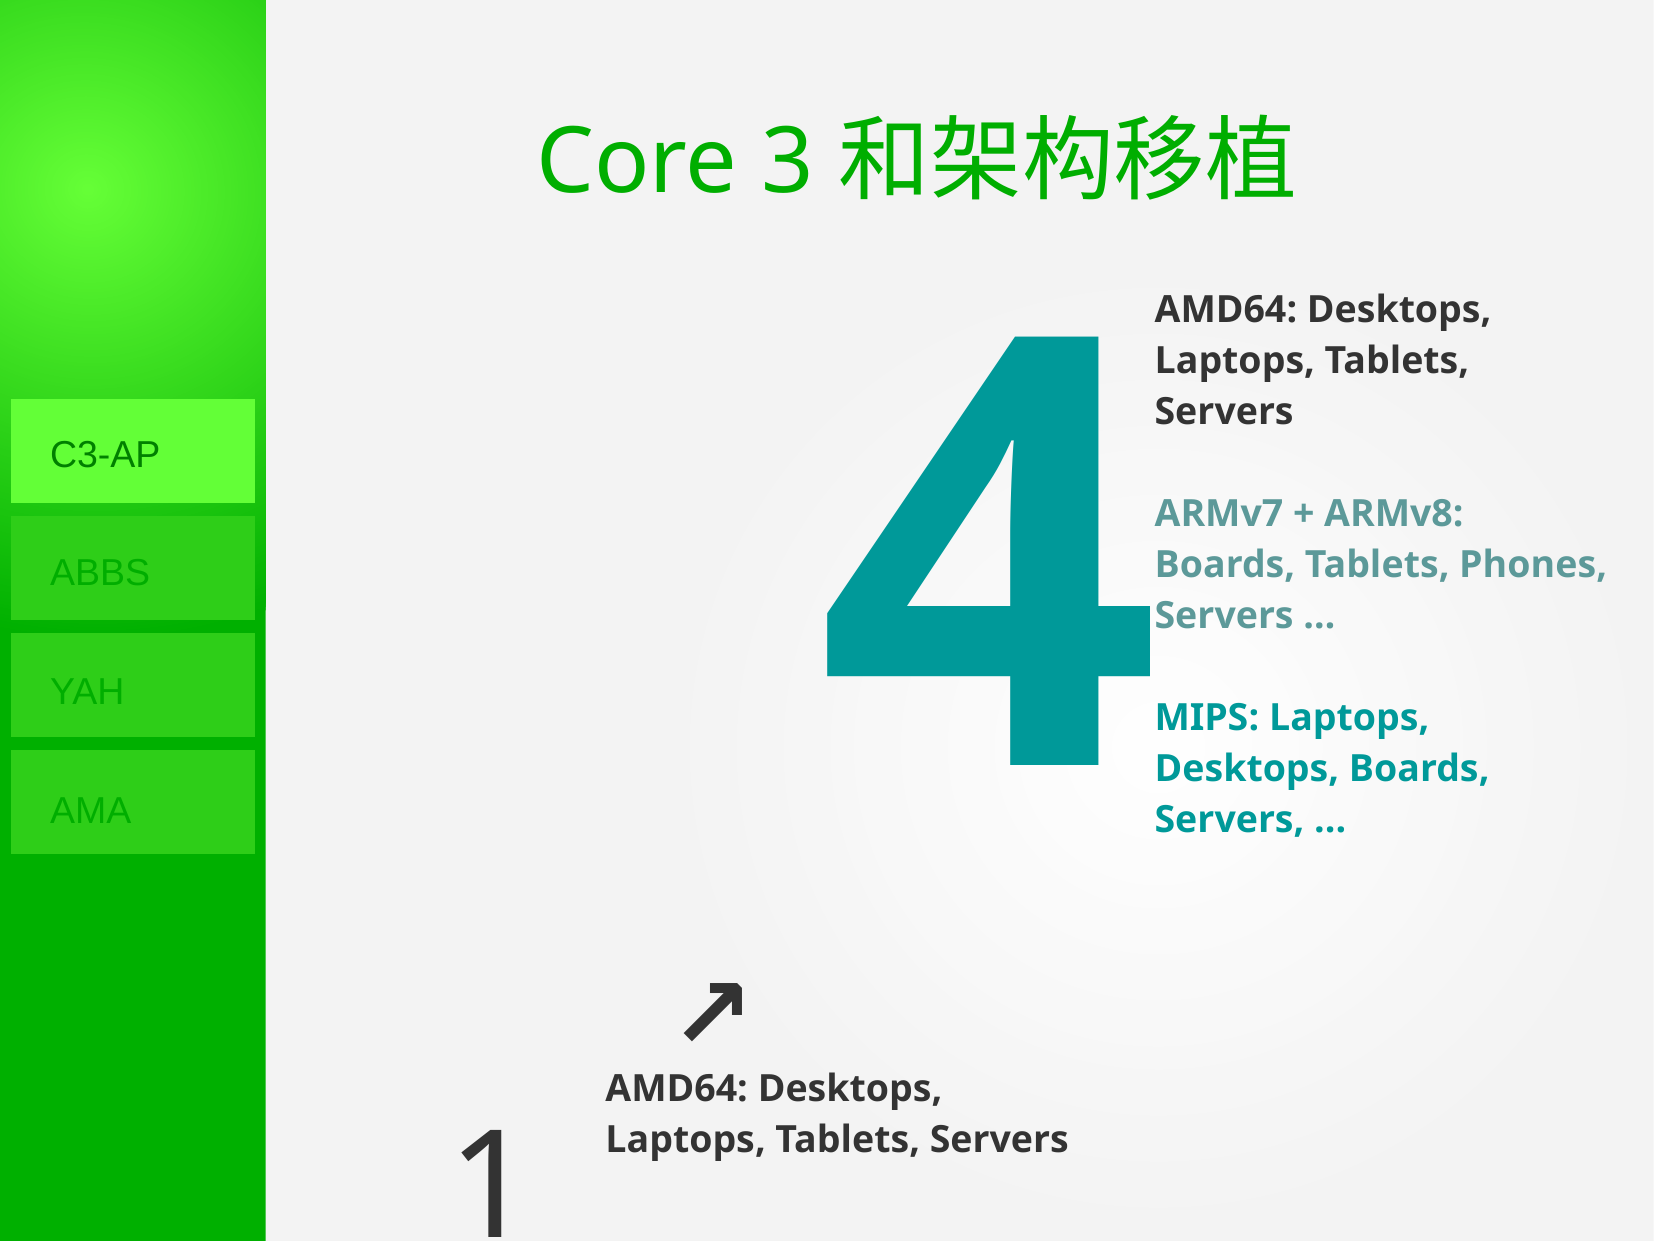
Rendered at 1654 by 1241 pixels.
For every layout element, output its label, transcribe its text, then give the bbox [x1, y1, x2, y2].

title 4 ↗ 1 [448, 124, 1300, 1186]
text_box ABBS [35, 539, 252, 607]
text_box AMD64: Desktops, Laptops, Tablets, Servers [590, 1054, 1087, 1211]
text_box C3-AP [35, 420, 319, 488]
text_box YAH [35, 658, 265, 725]
text_box AMA [35, 776, 292, 844]
title Core 3和架构移植 [463, 16, 1371, 274]
text_box AMD64: Desktops, Laptops, Tablets, Servers ARMv7 + ARMv8: Boards, Tablets, Phones, Servers … MIPS: Laptops, Desktops, Boards, Servers, ... [1139, 274, 1625, 807]
